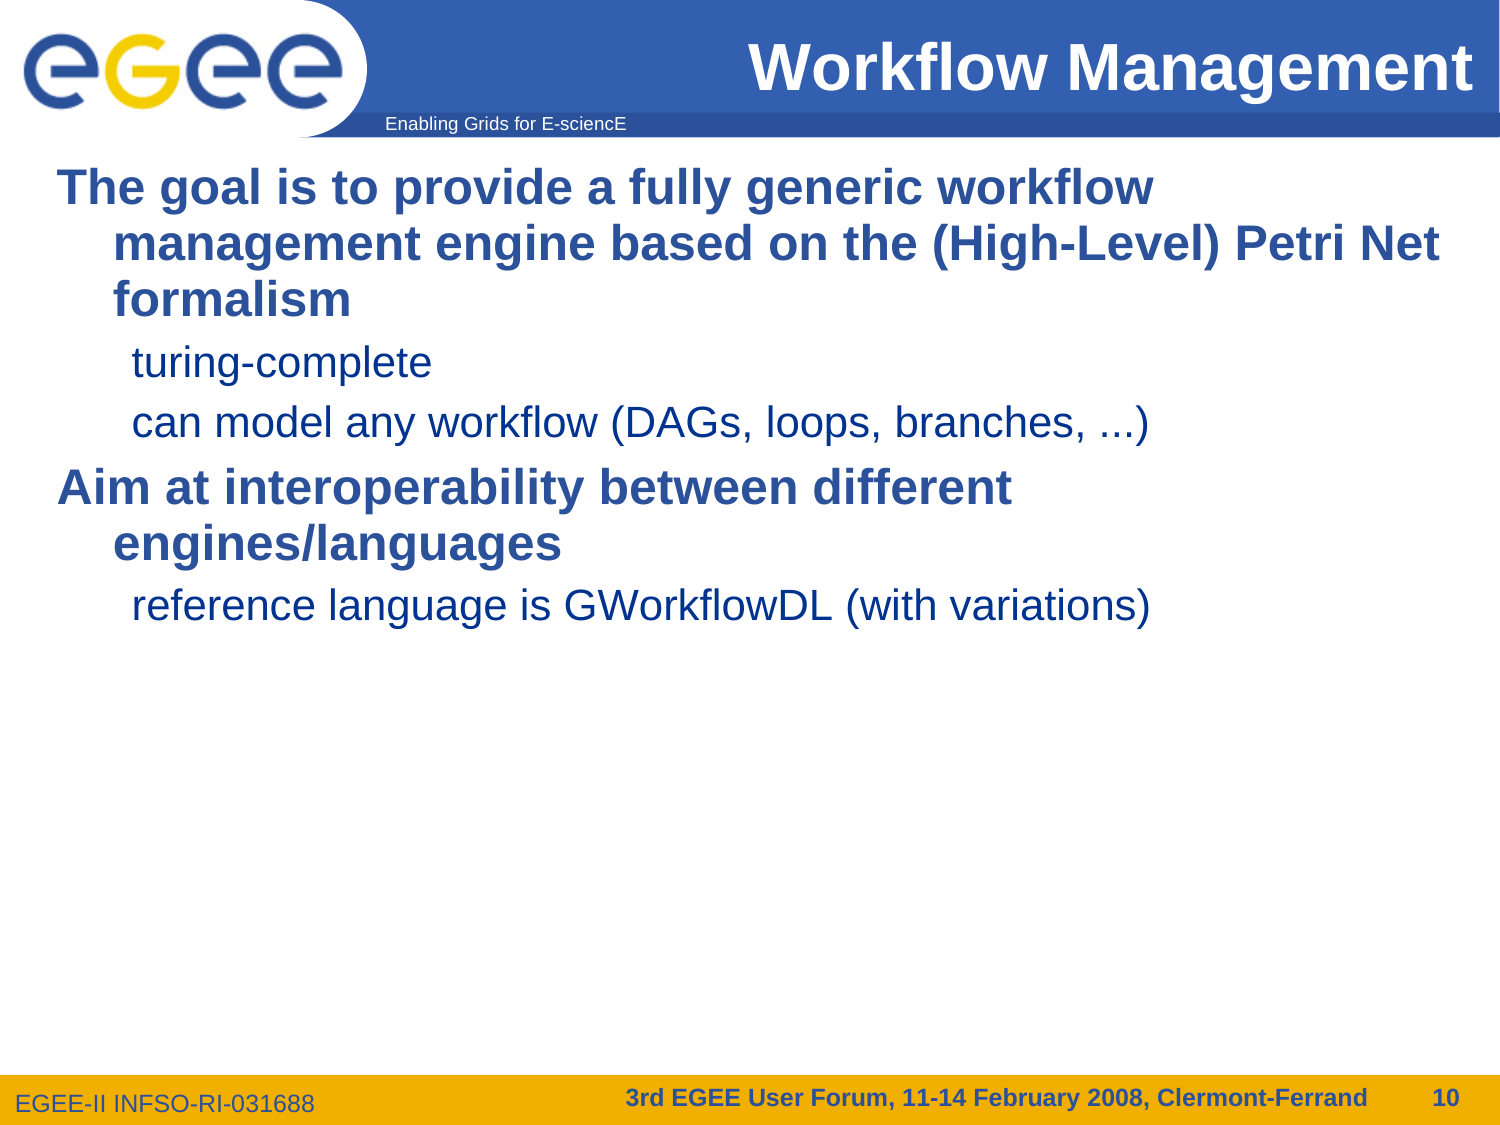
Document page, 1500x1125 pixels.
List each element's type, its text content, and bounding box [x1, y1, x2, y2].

list The goal is to provide a fully generic workflow management engine based on the (High-Level) Petri Net formalism turing-complete can model any workflow (DAGs, loops, branches, ...) Aim at interoperability between different engines/languages reference language is GWorkflowDL (with variations) [56, 159, 1466, 1036]
picture [18, 30, 349, 112]
title Workflow Management [369, 0, 1475, 148]
